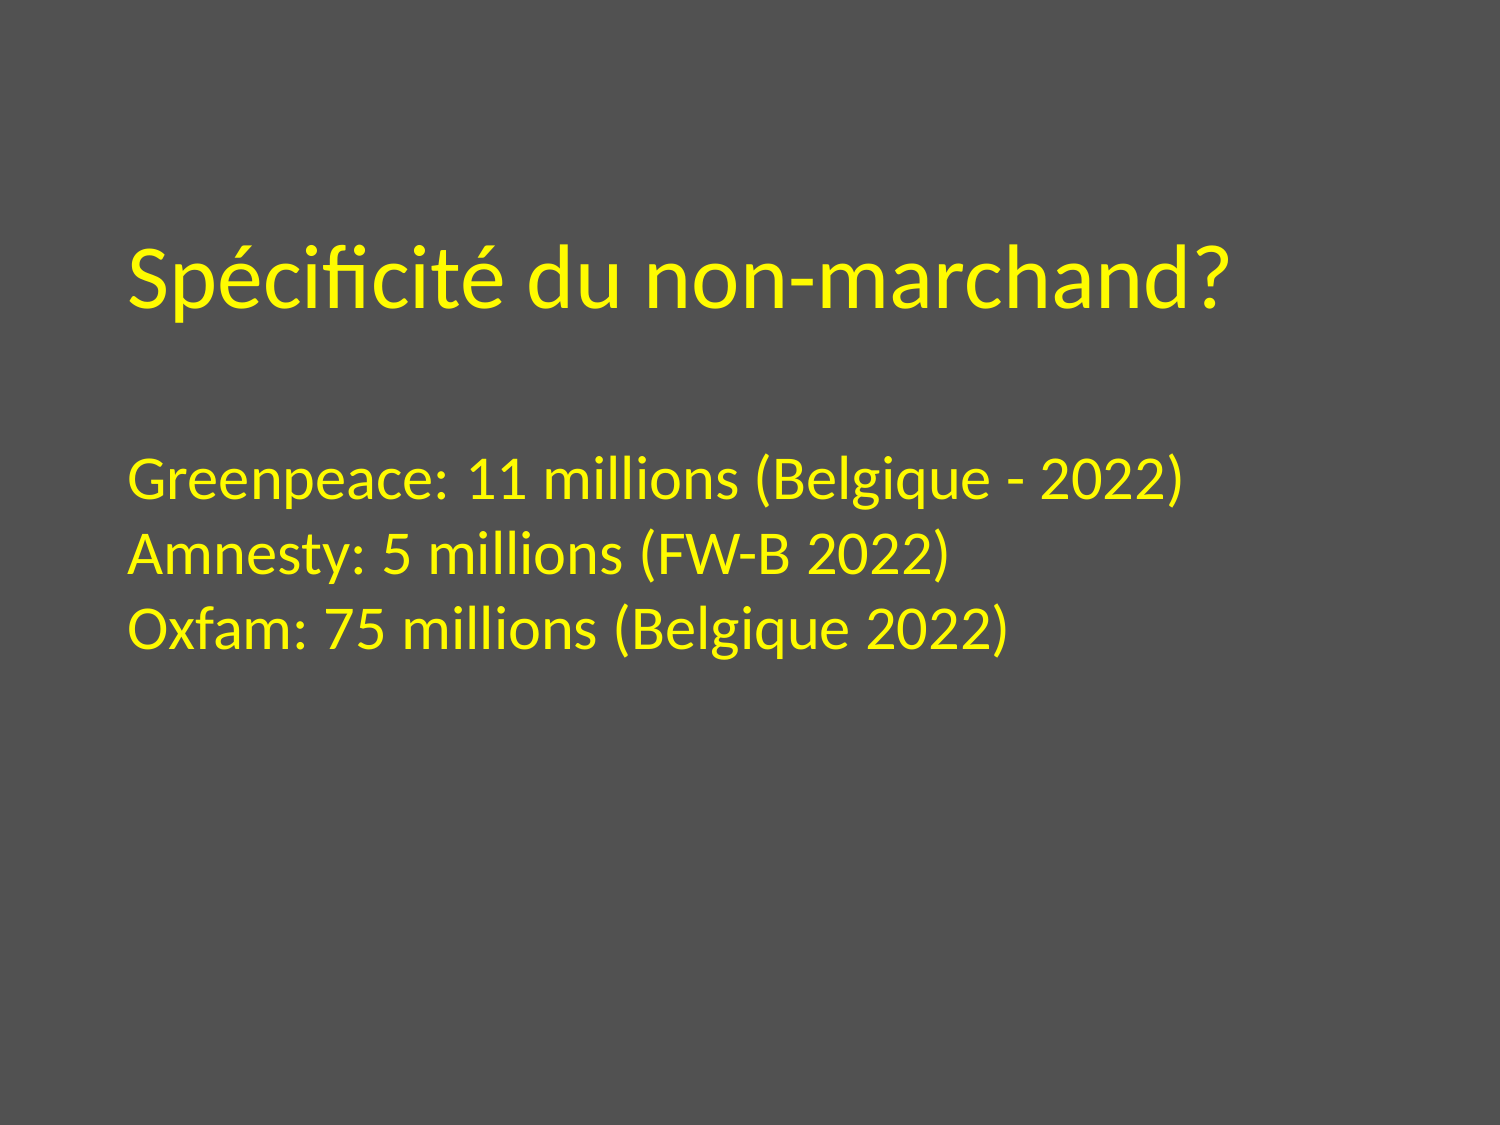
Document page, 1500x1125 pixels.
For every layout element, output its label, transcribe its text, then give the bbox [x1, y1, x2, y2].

title Spécificité du non-marchand? Greenpeace: 11 millions (Belgique - 2022) Amnesty: 5 millions (FW-B 2022) Oxfam: 75 millions (Belgique 2022) [112, 0, 1388, 880]
